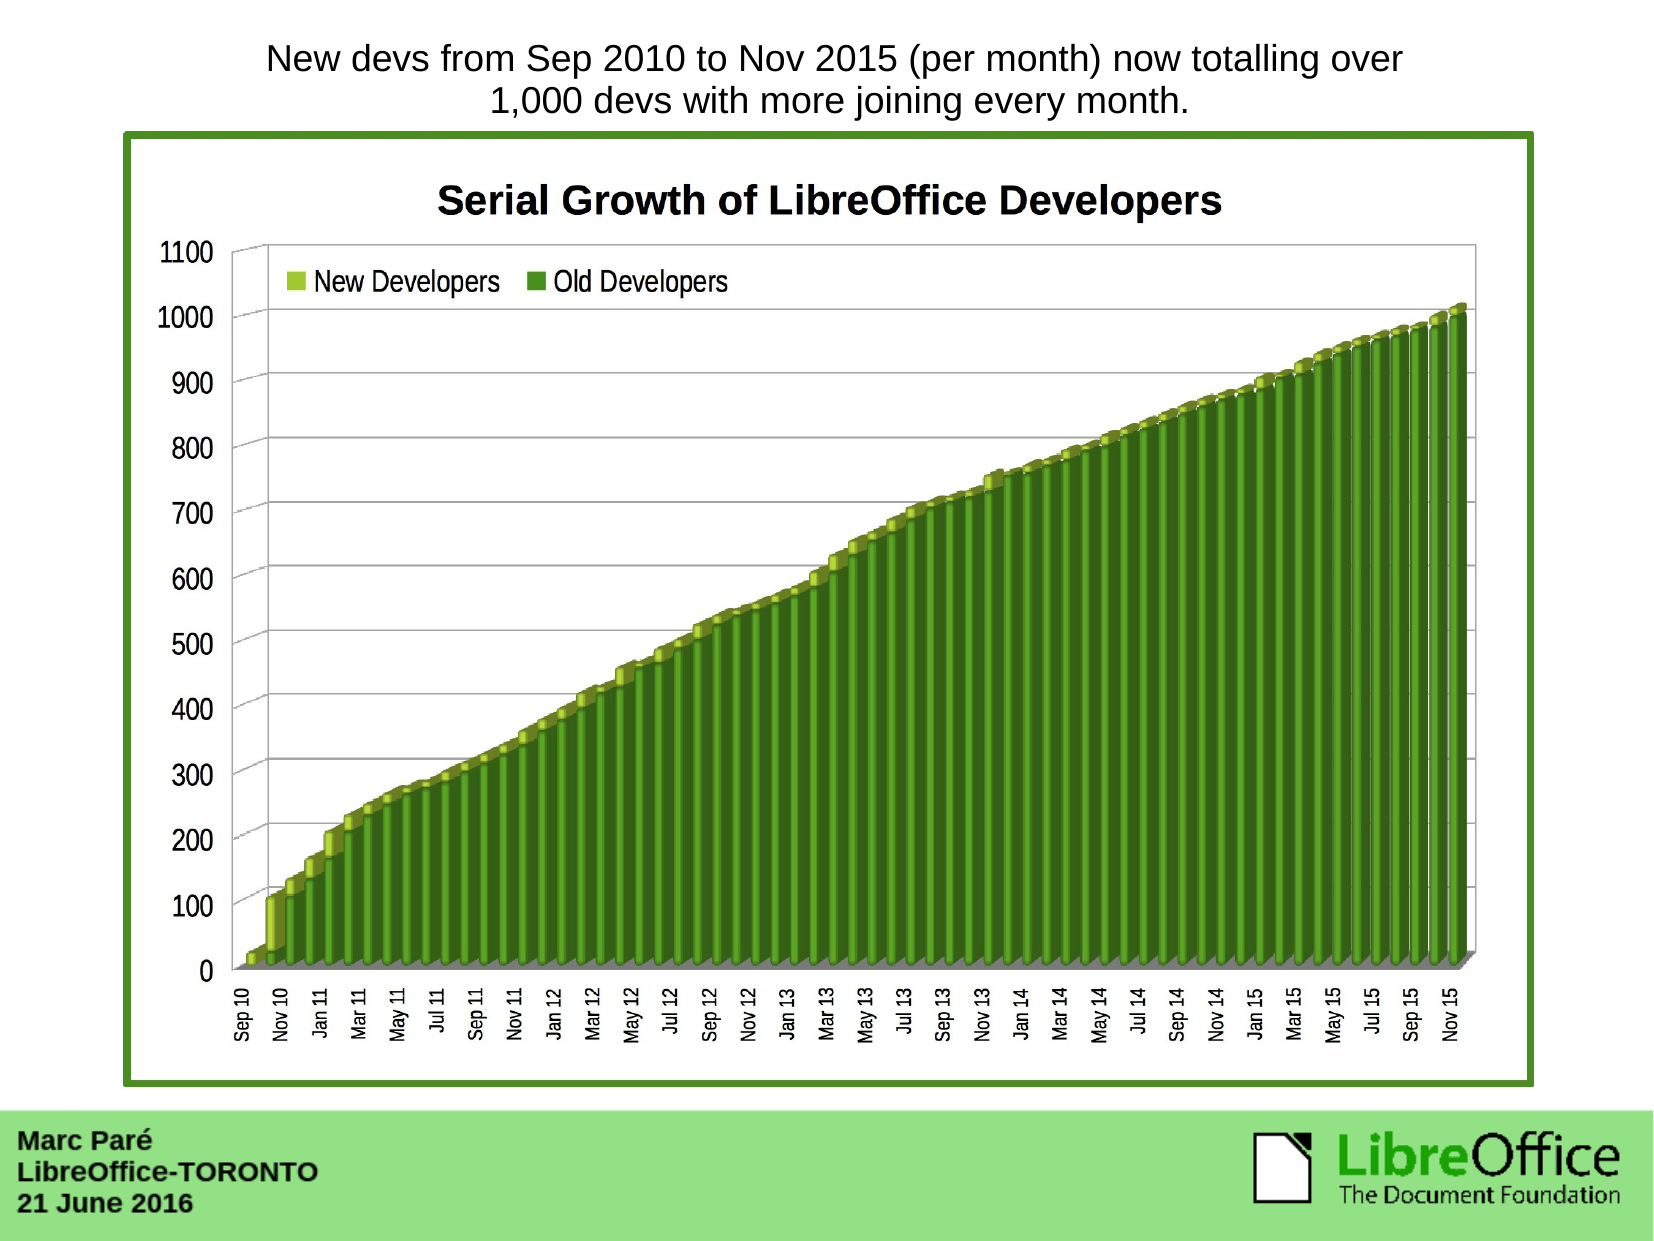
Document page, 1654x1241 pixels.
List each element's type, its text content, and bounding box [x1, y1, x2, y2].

picture [0, 0, 1654, 1241]
text_box New devs from Sep 2010 to Nov 2015 (per month) now totalling over 1,000 devs with more joining every month. [60, 30, 1621, 181]
